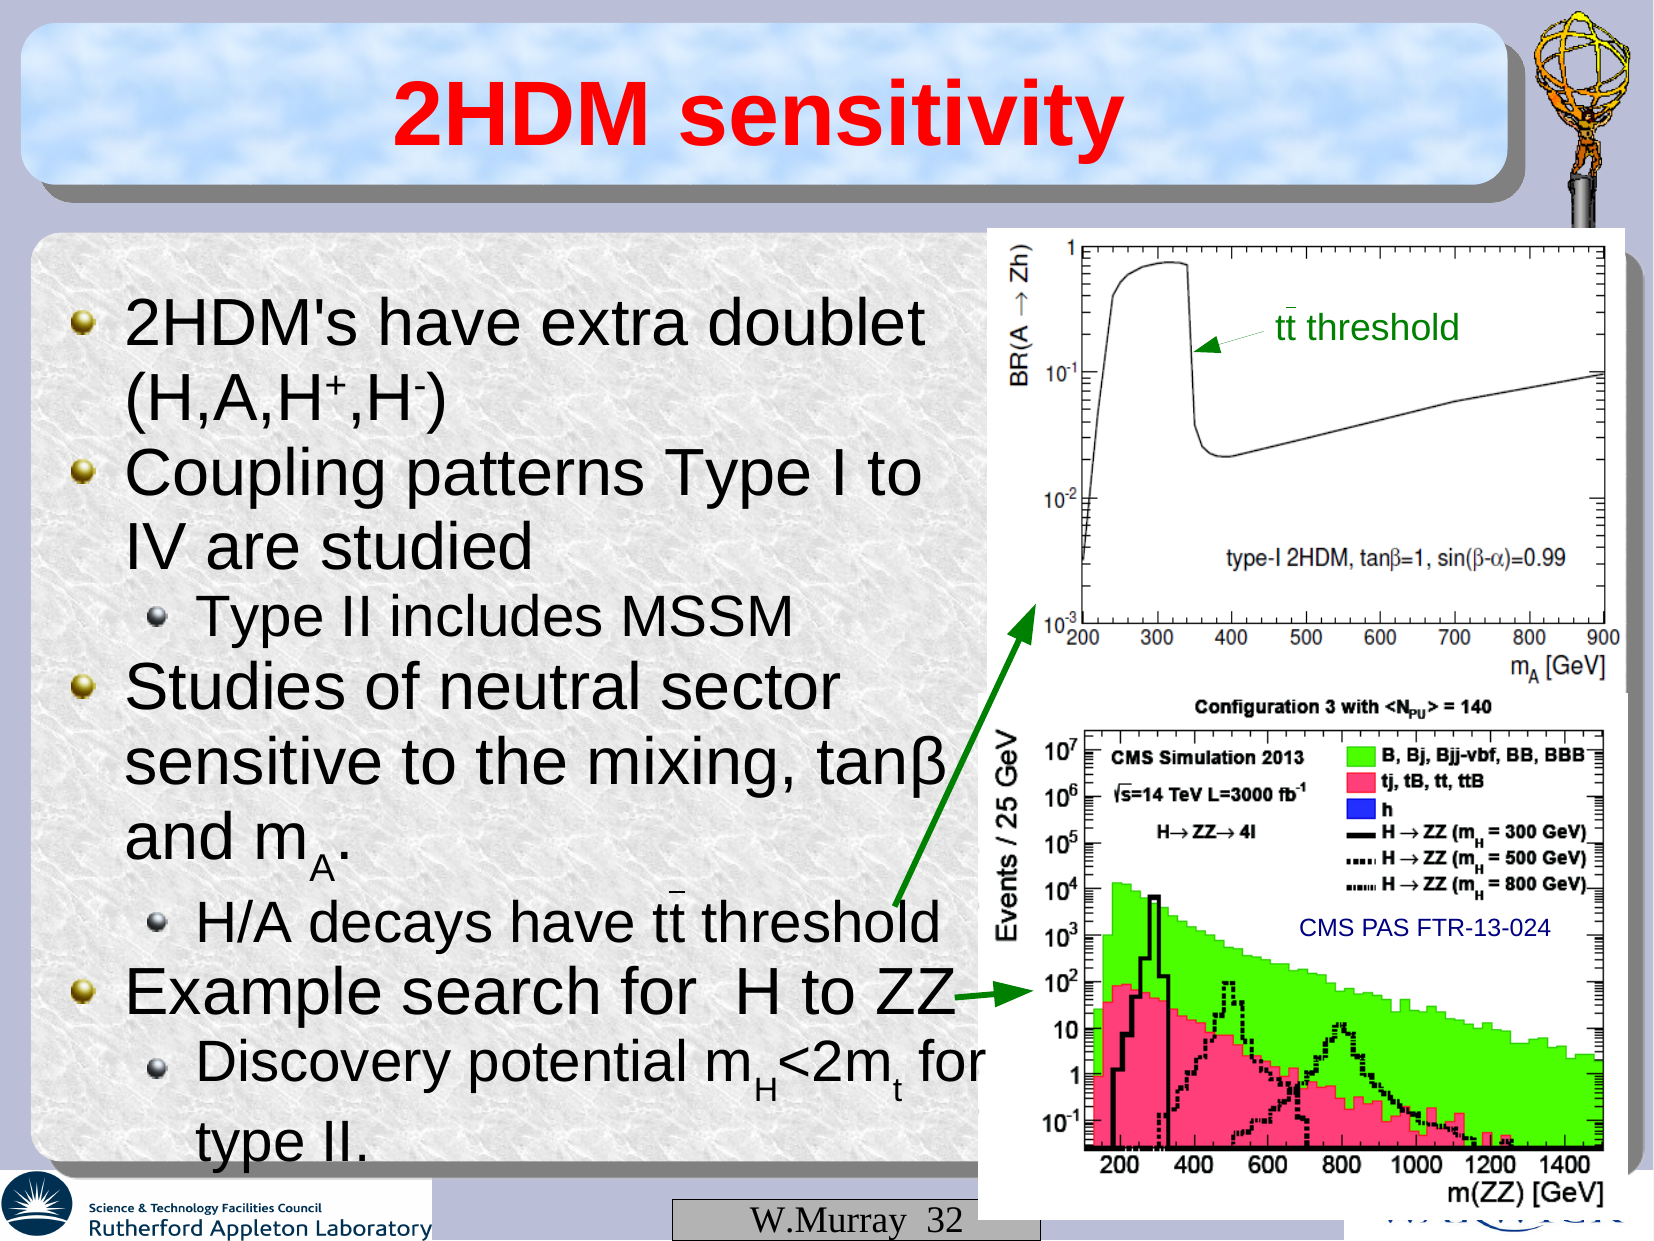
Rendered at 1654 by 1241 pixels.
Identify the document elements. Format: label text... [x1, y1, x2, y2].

picture [30, 0, 1654, 1241]
text_box tt threshold [1260, 298, 1476, 356]
list 2HDM's have extra doublet (H,A,H+,H-) Coupling patterns Type I to IV are studied Type II includes MSSM Studies of neutral sector sensitive to the mixing, tanβ and mA. H/A decays have tt threshold Example search for H to ZZ Discovery potential mH<2mt for type II. [53, 285, 1000, 1193]
title 2HDM sensitivity [29, 39, 1489, 190]
text_box CMS PAS FTR-13-024 [1284, 906, 1572, 950]
picture [20, 22, 1508, 181]
picture [0, 1170, 432, 1241]
